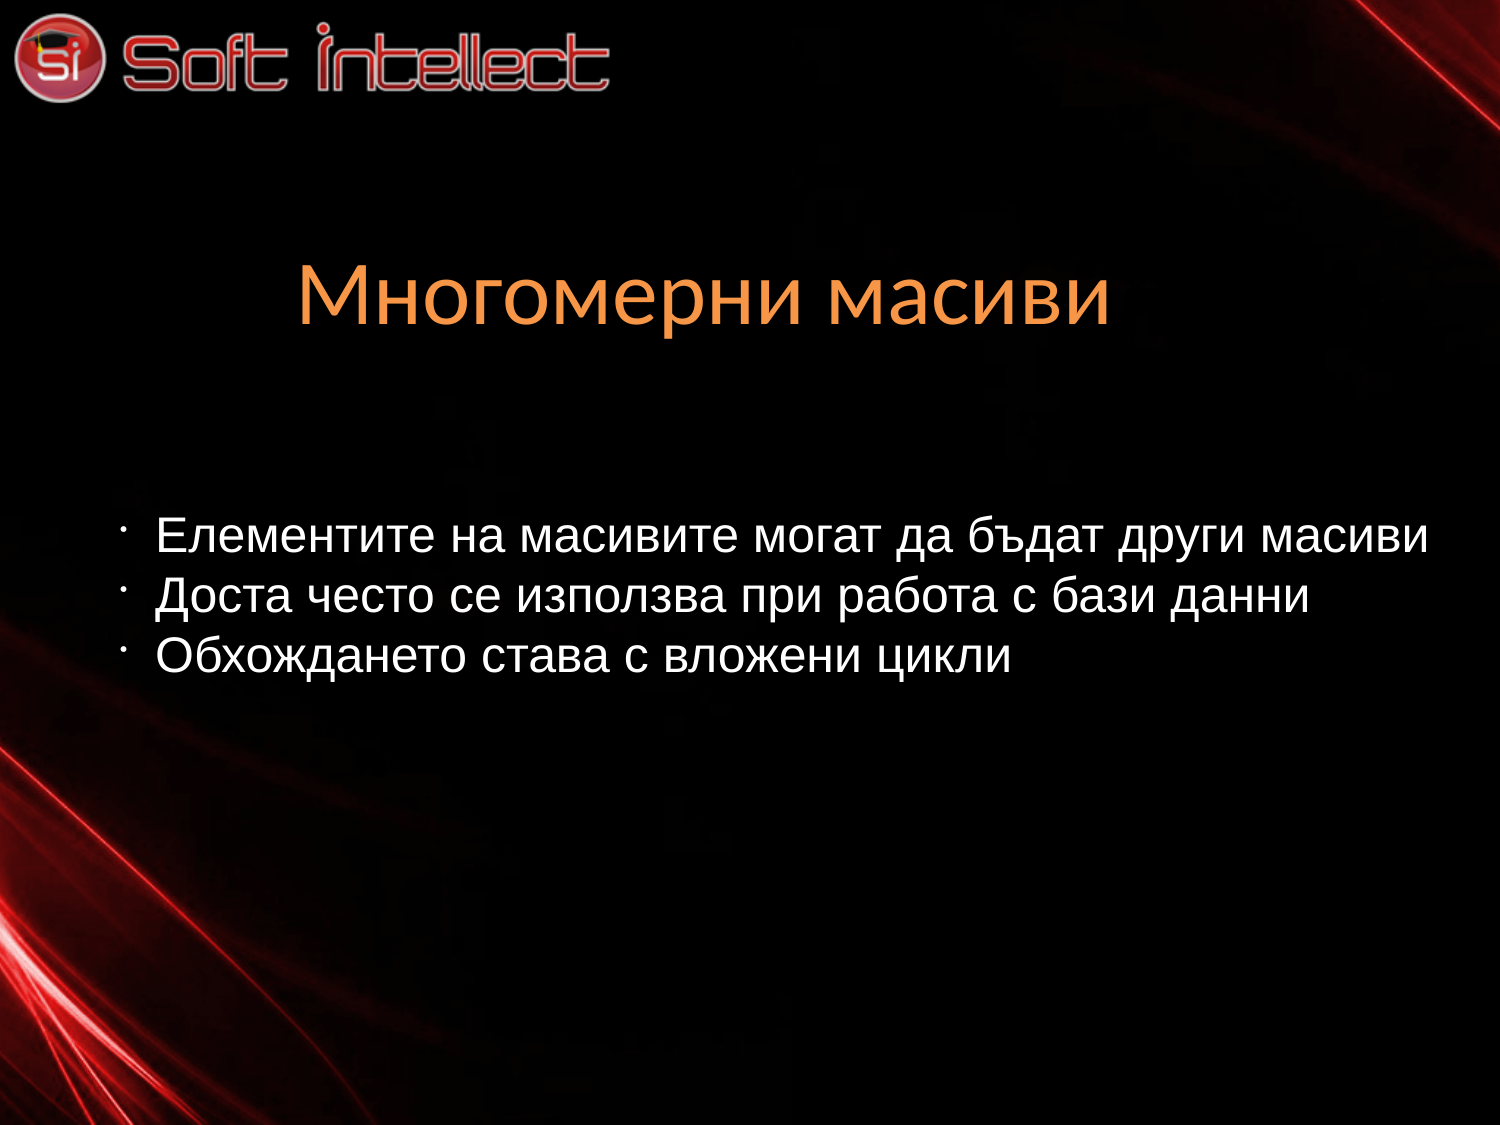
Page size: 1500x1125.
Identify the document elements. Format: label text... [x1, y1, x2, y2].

text_box Елементите на масивите могат да бъдат други масиви Доста често се използва при работа с бази данни Обхождането става с вложени цикли [105, 495, 1470, 825]
text_box Многомерни масиви [30, 194, 1380, 382]
picture [0, 0, 1500, 1125]
